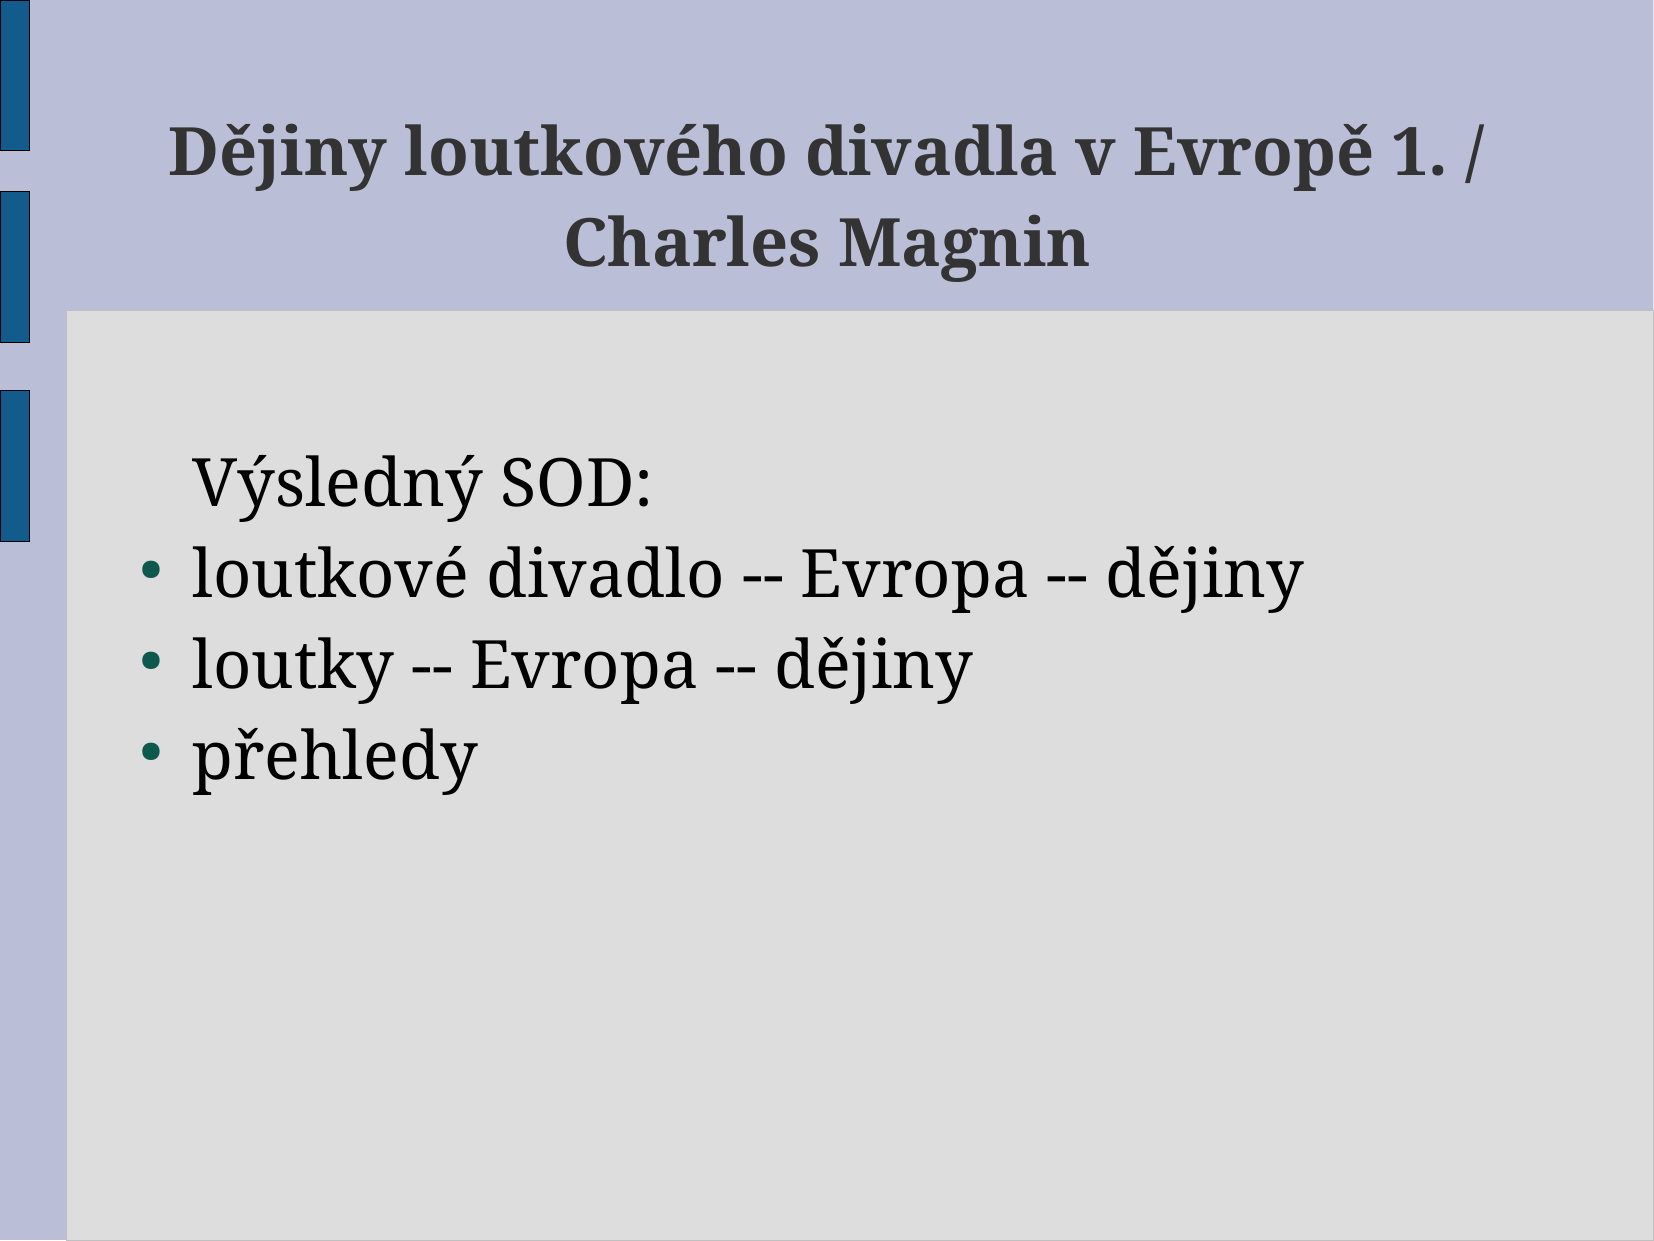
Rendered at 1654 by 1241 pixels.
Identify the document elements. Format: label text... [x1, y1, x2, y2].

title Dějiny loutkového divadla v Evropě 1. / Charles Magnin [121, 98, 1534, 291]
list Výsledný SOD: loutkové divadlo -- Evropa -- dějiny loutky -- Evropa -- dějiny přehledy [121, 344, 1534, 1112]
